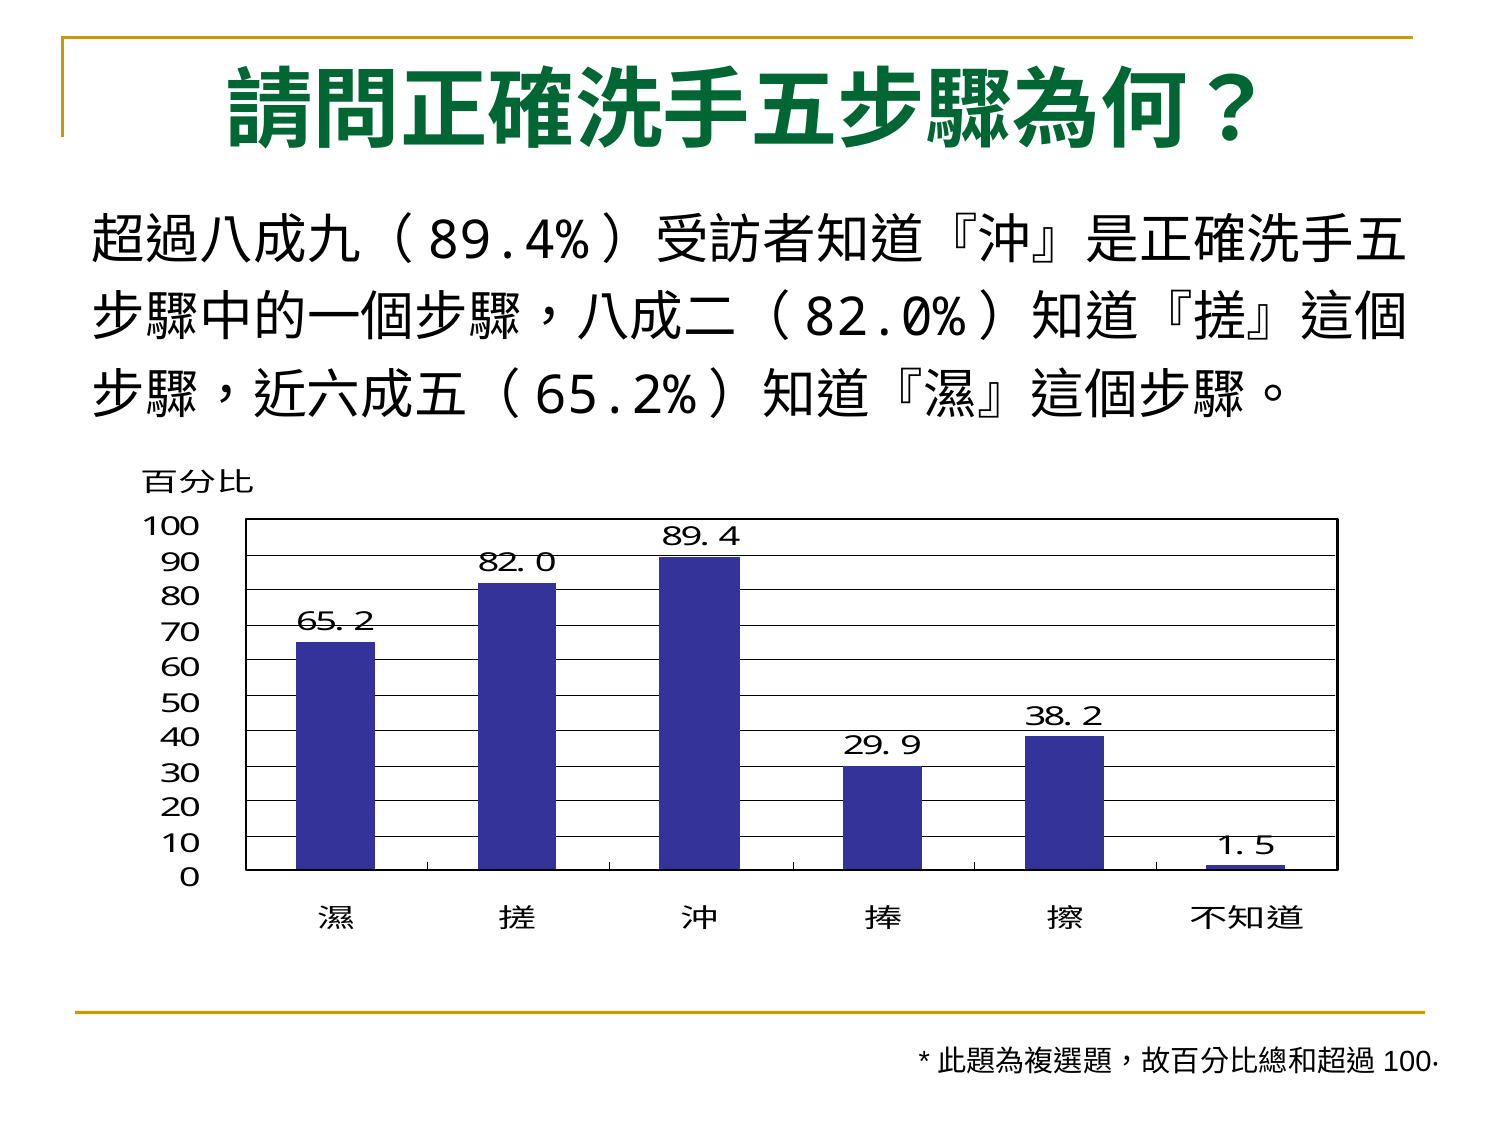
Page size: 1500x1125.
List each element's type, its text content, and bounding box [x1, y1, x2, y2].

chart [123, 432, 1388, 988]
list 超過八成九（89.4%）受訪者知道『沖』是正確洗手五步驟中的一個步驟，八成二（82.0%）知道『搓』這個步驟，近六成五（65.2%）知道『濕』這個步驟。 [76, 184, 1424, 445]
text_box *此題為複選題，故百分比總和超過100‧ [904, 1035, 1463, 1085]
title 請問正確洗手五步驟為何？ [75, 45, 1426, 211]
